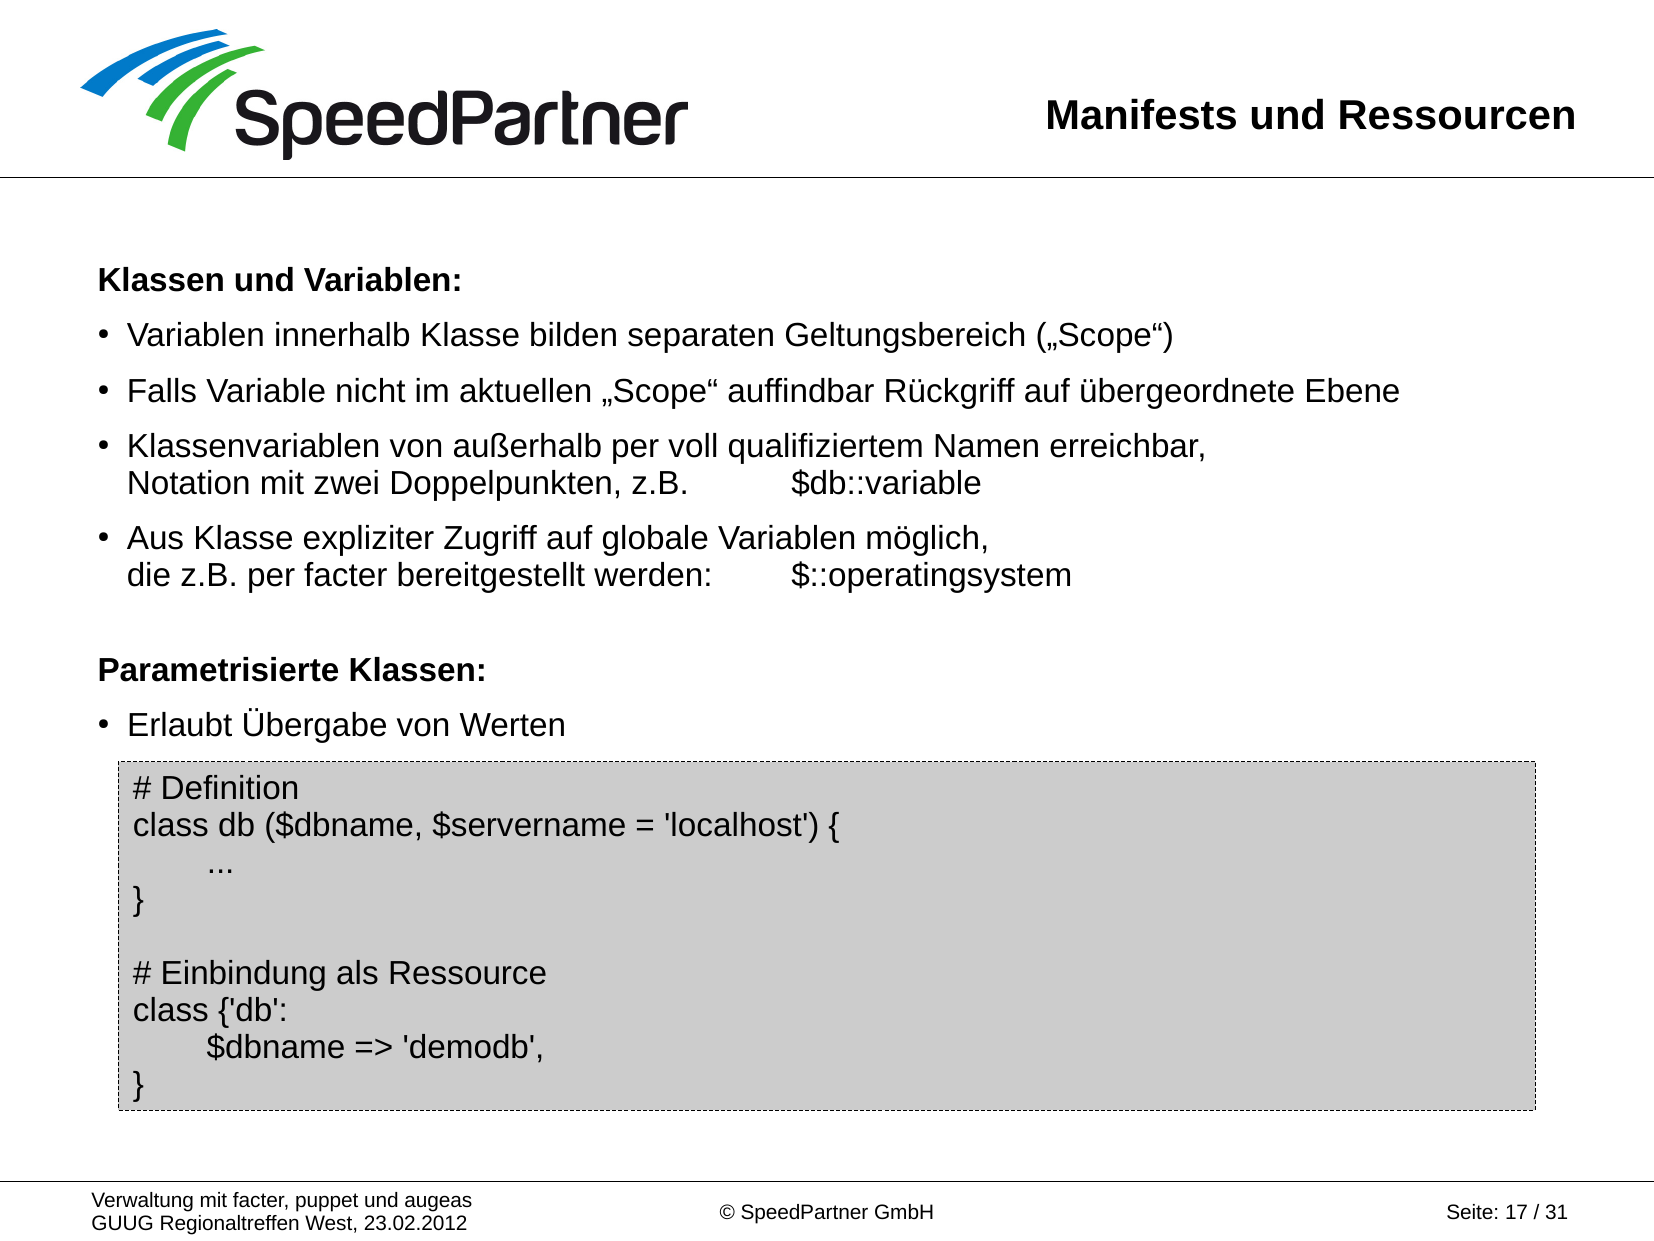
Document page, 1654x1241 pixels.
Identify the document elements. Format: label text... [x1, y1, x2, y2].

title Manifests und Ressourcen [590, 70, 1577, 160]
text_box Parametrisierte Klassen: Erlaubt Übergabe von Werten [82, 643, 1565, 752]
text_box Klassen und Variablen: Variablen innerhalb Klasse bilden separaten Geltungsbereich („Scope“) Falls Variable nicht im aktuellen „Scope“ auffindbar Rückgriff auf übergeordnete Ebene Klassenvariablen von außerhalb per voll qualifiziertem Namen erreichbar, Notation mit zwei Doppelpunkten, z.B. $db::variable Aus Klasse expliziter Zugriff auf globale Variablen möglich, die z.B. per facter bereitgestellt werden: $::operatingsystem [82, 253, 1565, 643]
text_box Klassen und Variablen: Variablen innerhalb Klasse bilden separaten Geltungsbereich („Scope“) Falls Variable nicht im aktuellen „Scope“ auffindbar Rückgriff auf übergeordnete Ebene Klassenvariablen von außerhalb per voll qualifiziertem Namen erreichbar, Notation mit zwei Doppelpunkten, z.B. $db::variable Aus Klasse expliziter Zugriff auf globale Variablen möglich, die z.B. per facter bereitgestellt werden: $::operatingsystem [82, 752, 1565, 1177]
picture [80, 29, 688, 160]
text_box # Definition class db ($dbname, $servername = 'localhost') { ... } # Einbindung als Ressource class {'db': $dbname => 'demodb', } [118, 761, 1536, 1111]
